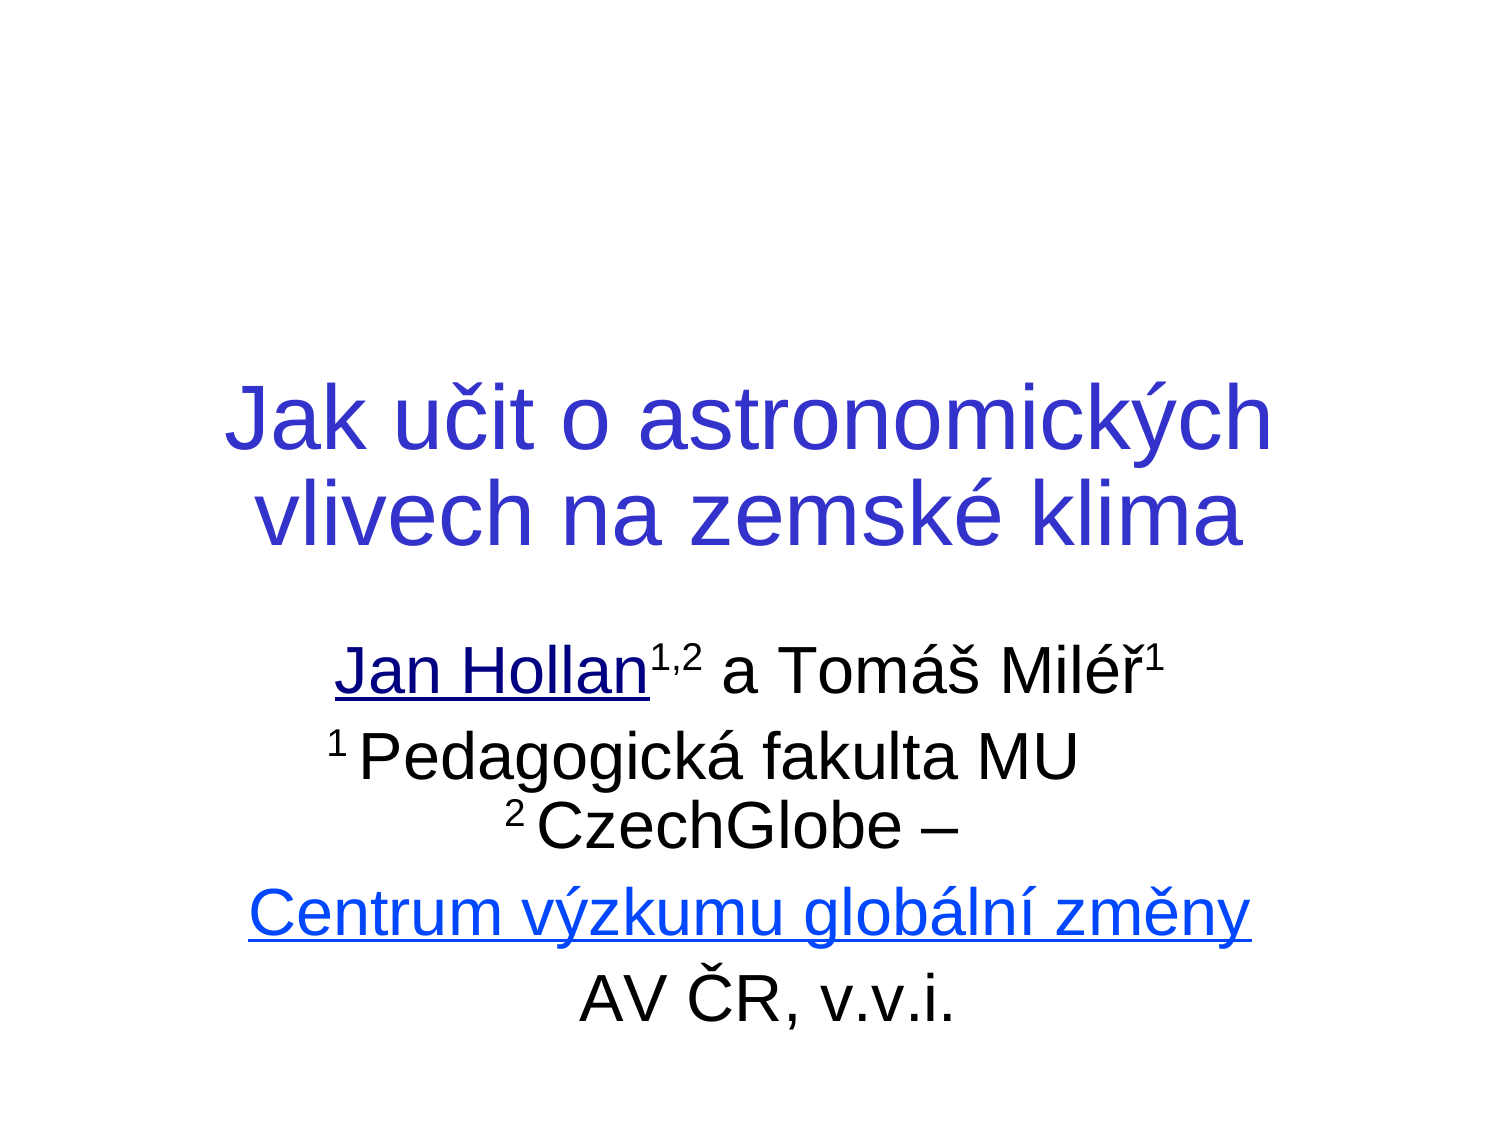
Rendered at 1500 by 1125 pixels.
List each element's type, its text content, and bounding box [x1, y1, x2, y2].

subtitle Jan Hollan1,2 a Tomáš Miléř1 1 Pedagogická fakulta MU 2 CzechGlobe – Centrum výzkumu globální změny AV ČR, v.v.i. [225, 637, 1276, 1048]
title Jak učit o astronomických vlivech na zemské klima [112, 369, 1388, 568]
